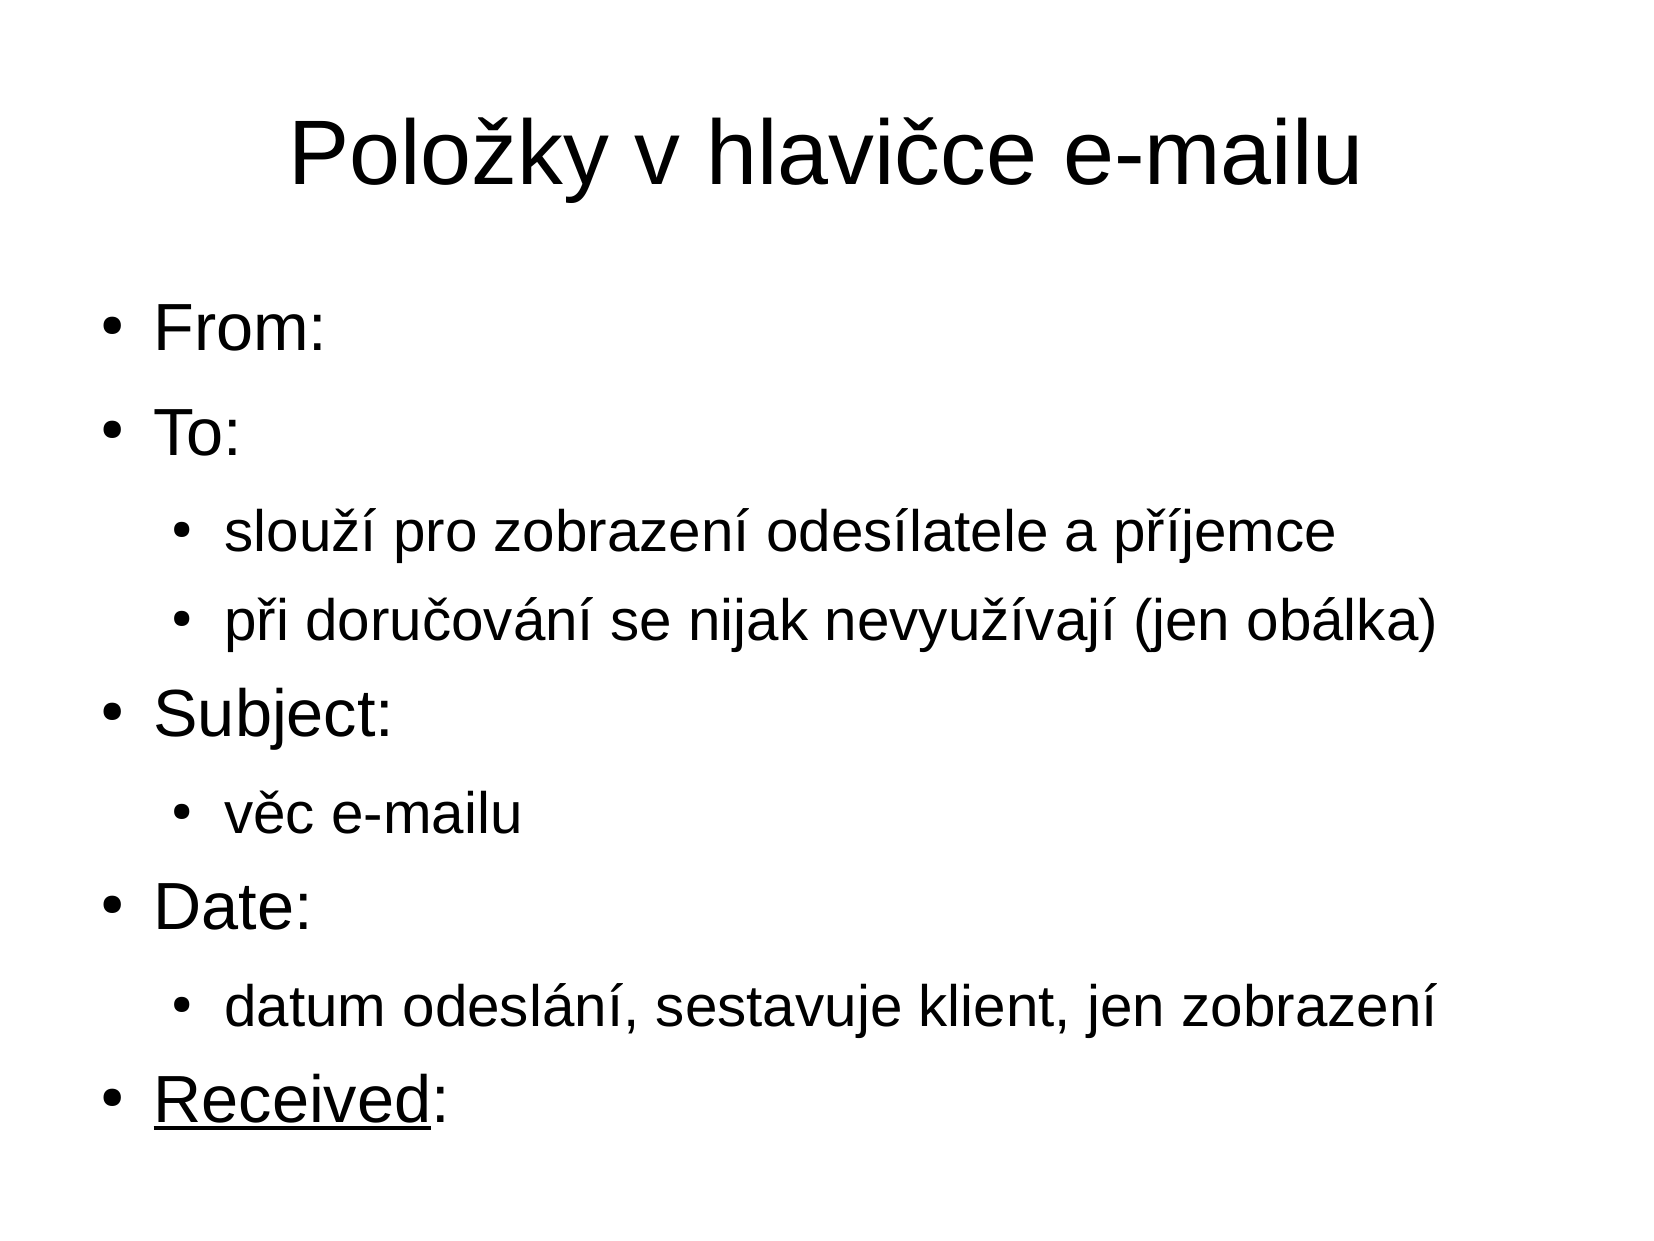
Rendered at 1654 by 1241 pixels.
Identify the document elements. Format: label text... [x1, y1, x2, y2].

list From: To: slouží pro zobrazení odesílatele a příjemce při doručování se nijak nevyužívají (jen obálka) Subject: věc e-mailu Date: datum odeslání, sestavuje klient, jen zobrazení Received: [82, 290, 1571, 1182]
title Položky v hlavičce e-mailu [82, 49, 1571, 257]
